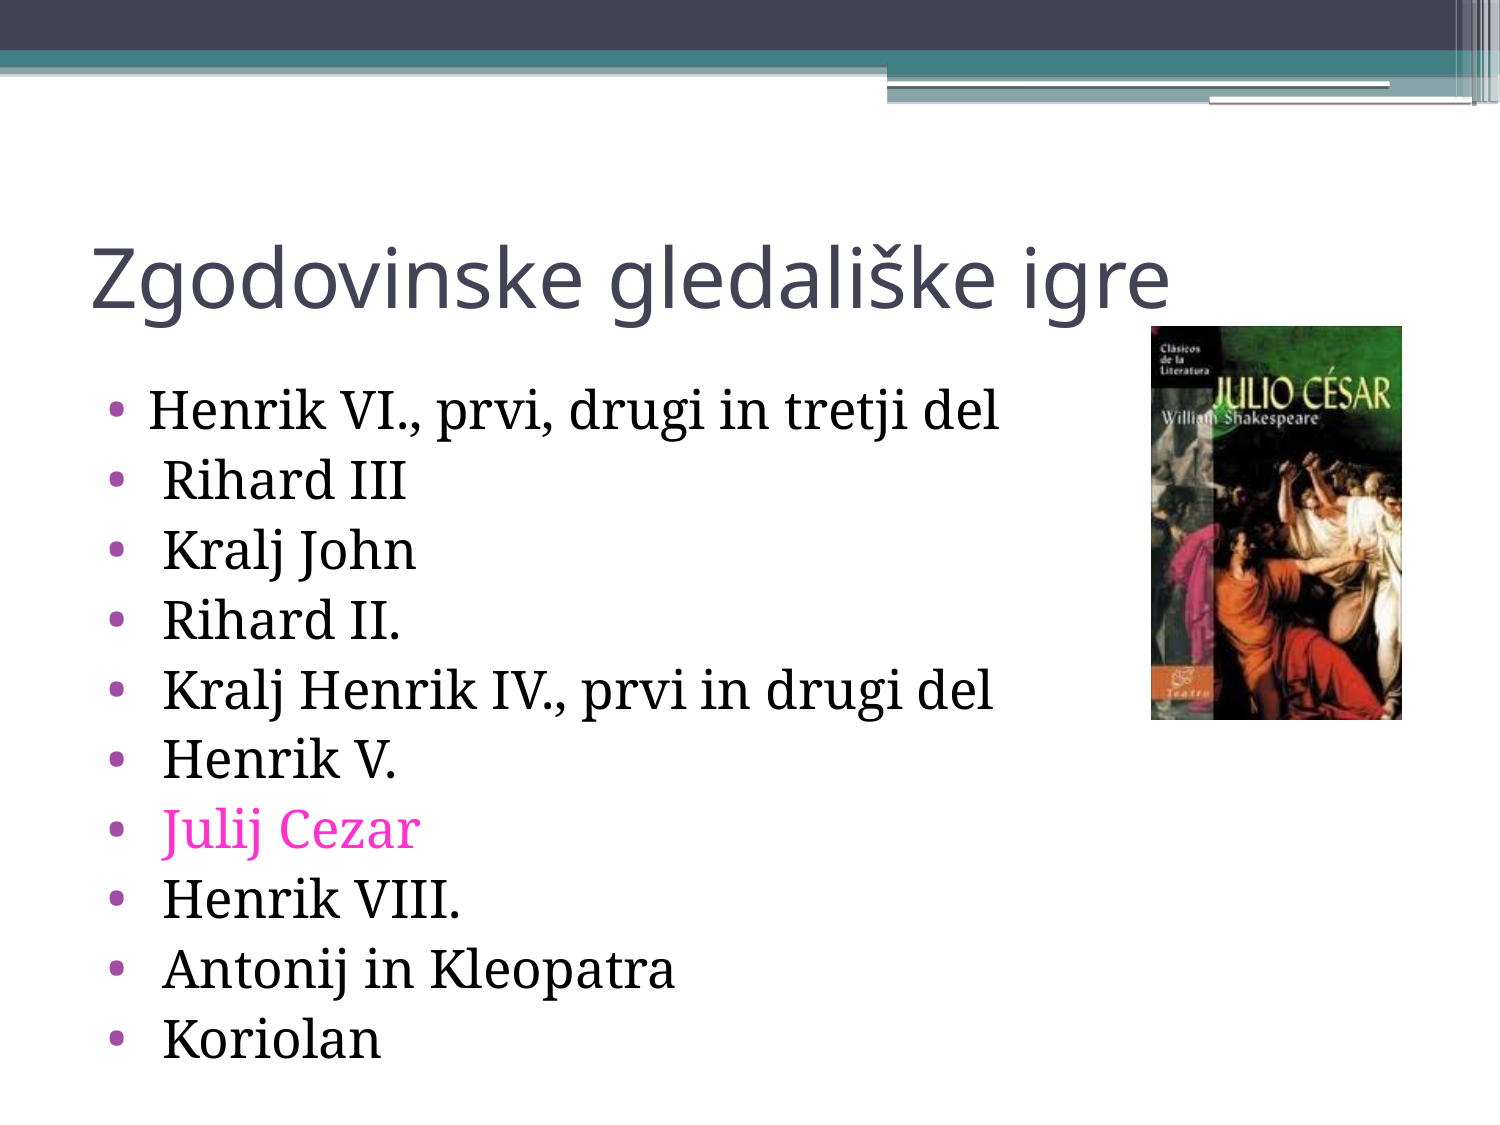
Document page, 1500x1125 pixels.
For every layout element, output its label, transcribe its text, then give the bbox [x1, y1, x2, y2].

picture [1151, 326, 1402, 721]
list Henrik VI., prvi, drugi in tretji del Rihard III Kralj John Rihard II. Kralj Henrik IV., prvi in drugi del Henrik V. Julij Cezar Henrik VIII. Antonij in Kleopatra Koriolan [75, 369, 1425, 1079]
title Zgodovinske gledališke igre [75, 187, 1425, 363]
